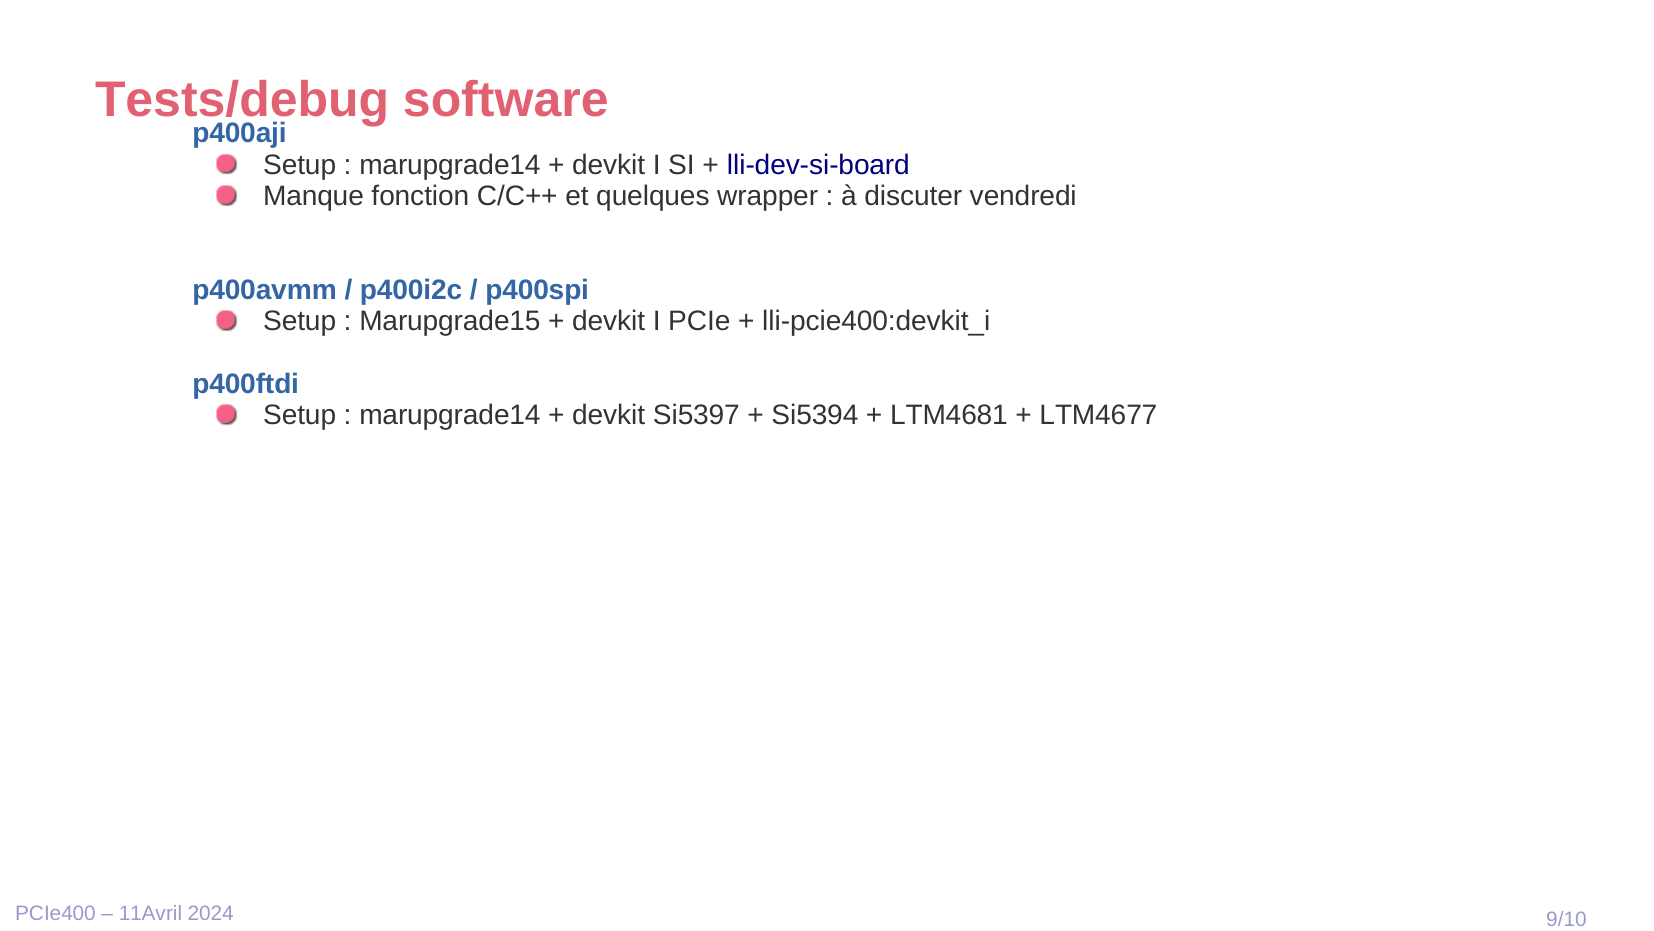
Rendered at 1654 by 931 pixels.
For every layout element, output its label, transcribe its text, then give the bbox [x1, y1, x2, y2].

title Tests/debug software [94, 40, 1540, 159]
list p400aji Setup : marupgrade14 + devkit I SI + lli-dev-si-board Manque fonction C/C++ et quelques wrapper : à discuter vendredi p400avmm / p400i2c / p400spi Setup : Marupgrade15 + devkit I PCIe + lli-pcie400:devkit_i p400ftdi Setup : marupgrade14 + devkit Si5397 + Si5394 + LTM4681 + LTM4677 [121, 117, 1534, 802]
